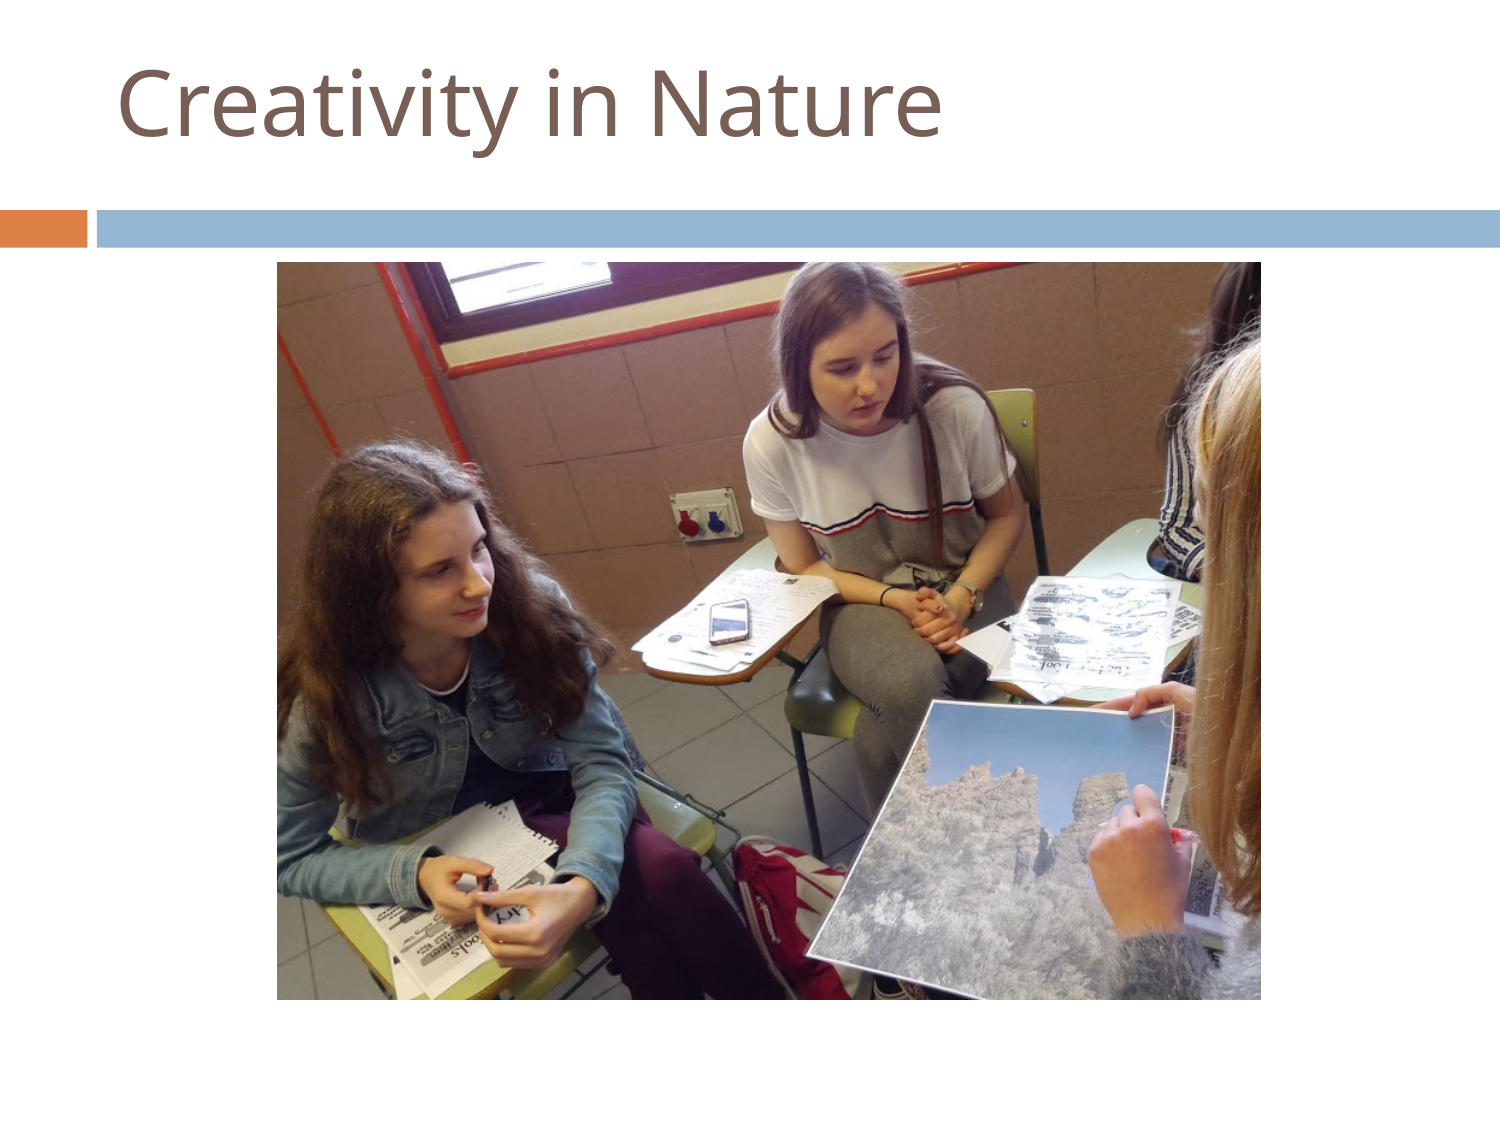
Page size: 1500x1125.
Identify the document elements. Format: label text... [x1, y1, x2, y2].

picture [277, 262, 1261, 1000]
title Creativity in Nature [100, 37, 1438, 200]
